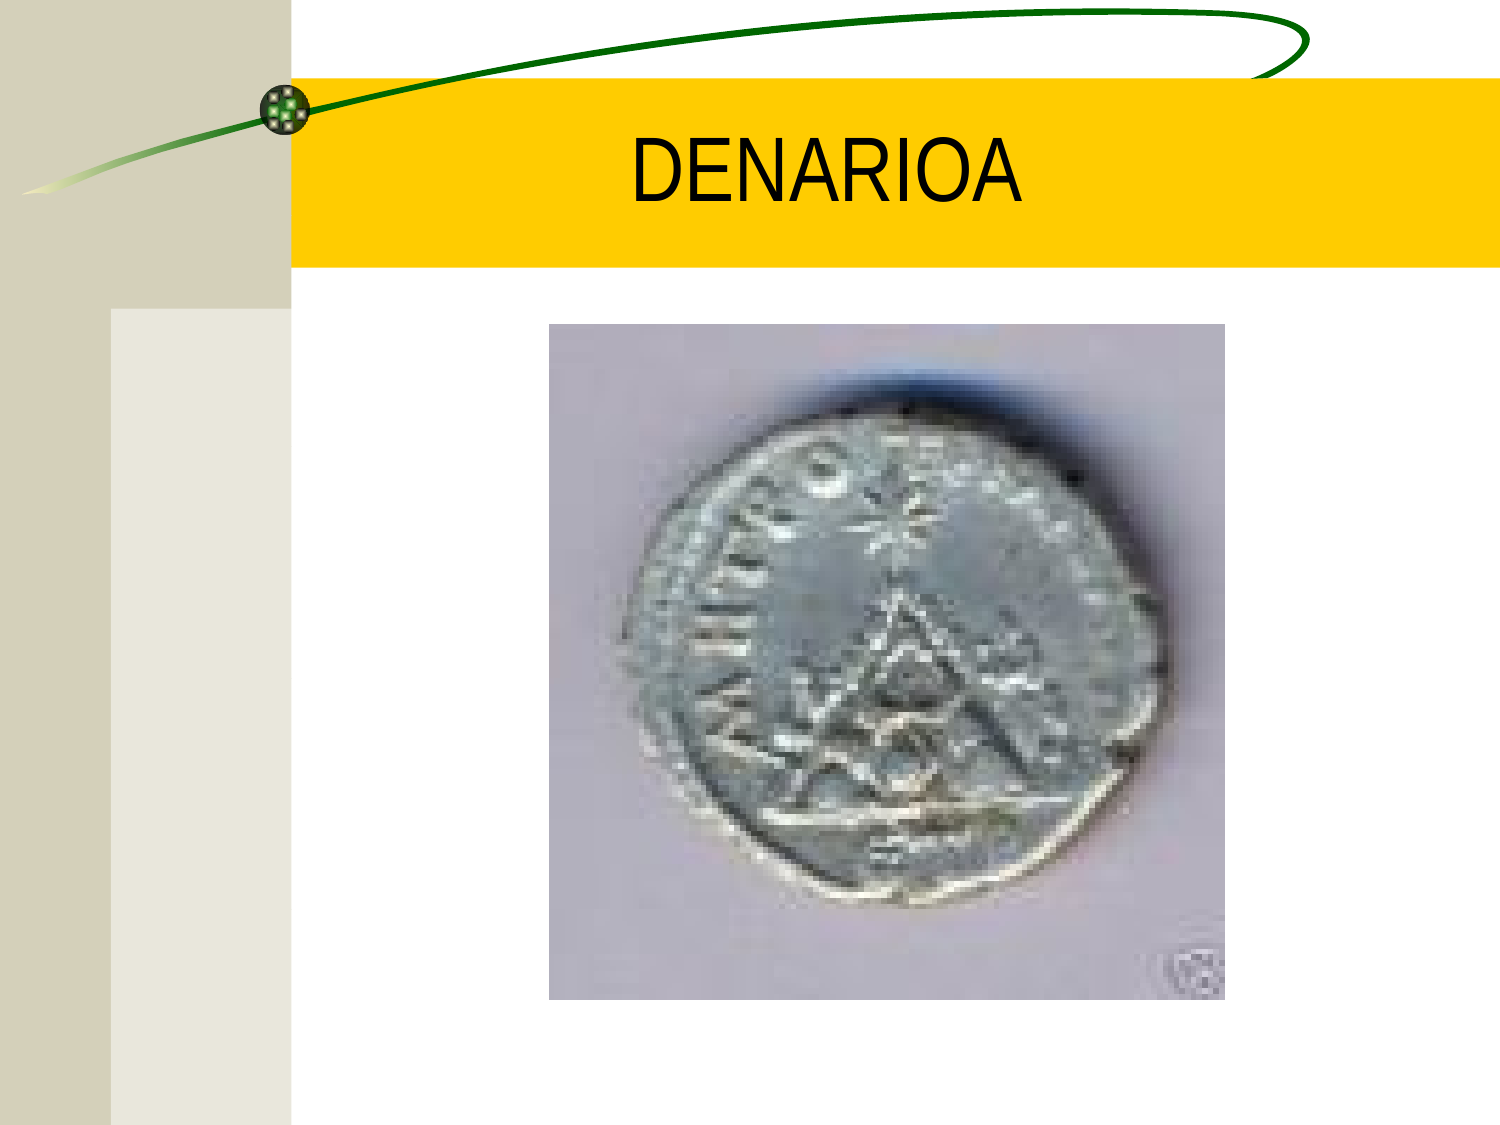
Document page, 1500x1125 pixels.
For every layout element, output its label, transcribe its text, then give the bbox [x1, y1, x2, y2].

picture [0, 0, 292, 1125]
title DENARIOA [189, 74, 1465, 263]
chart [549, 324, 1225, 1000]
